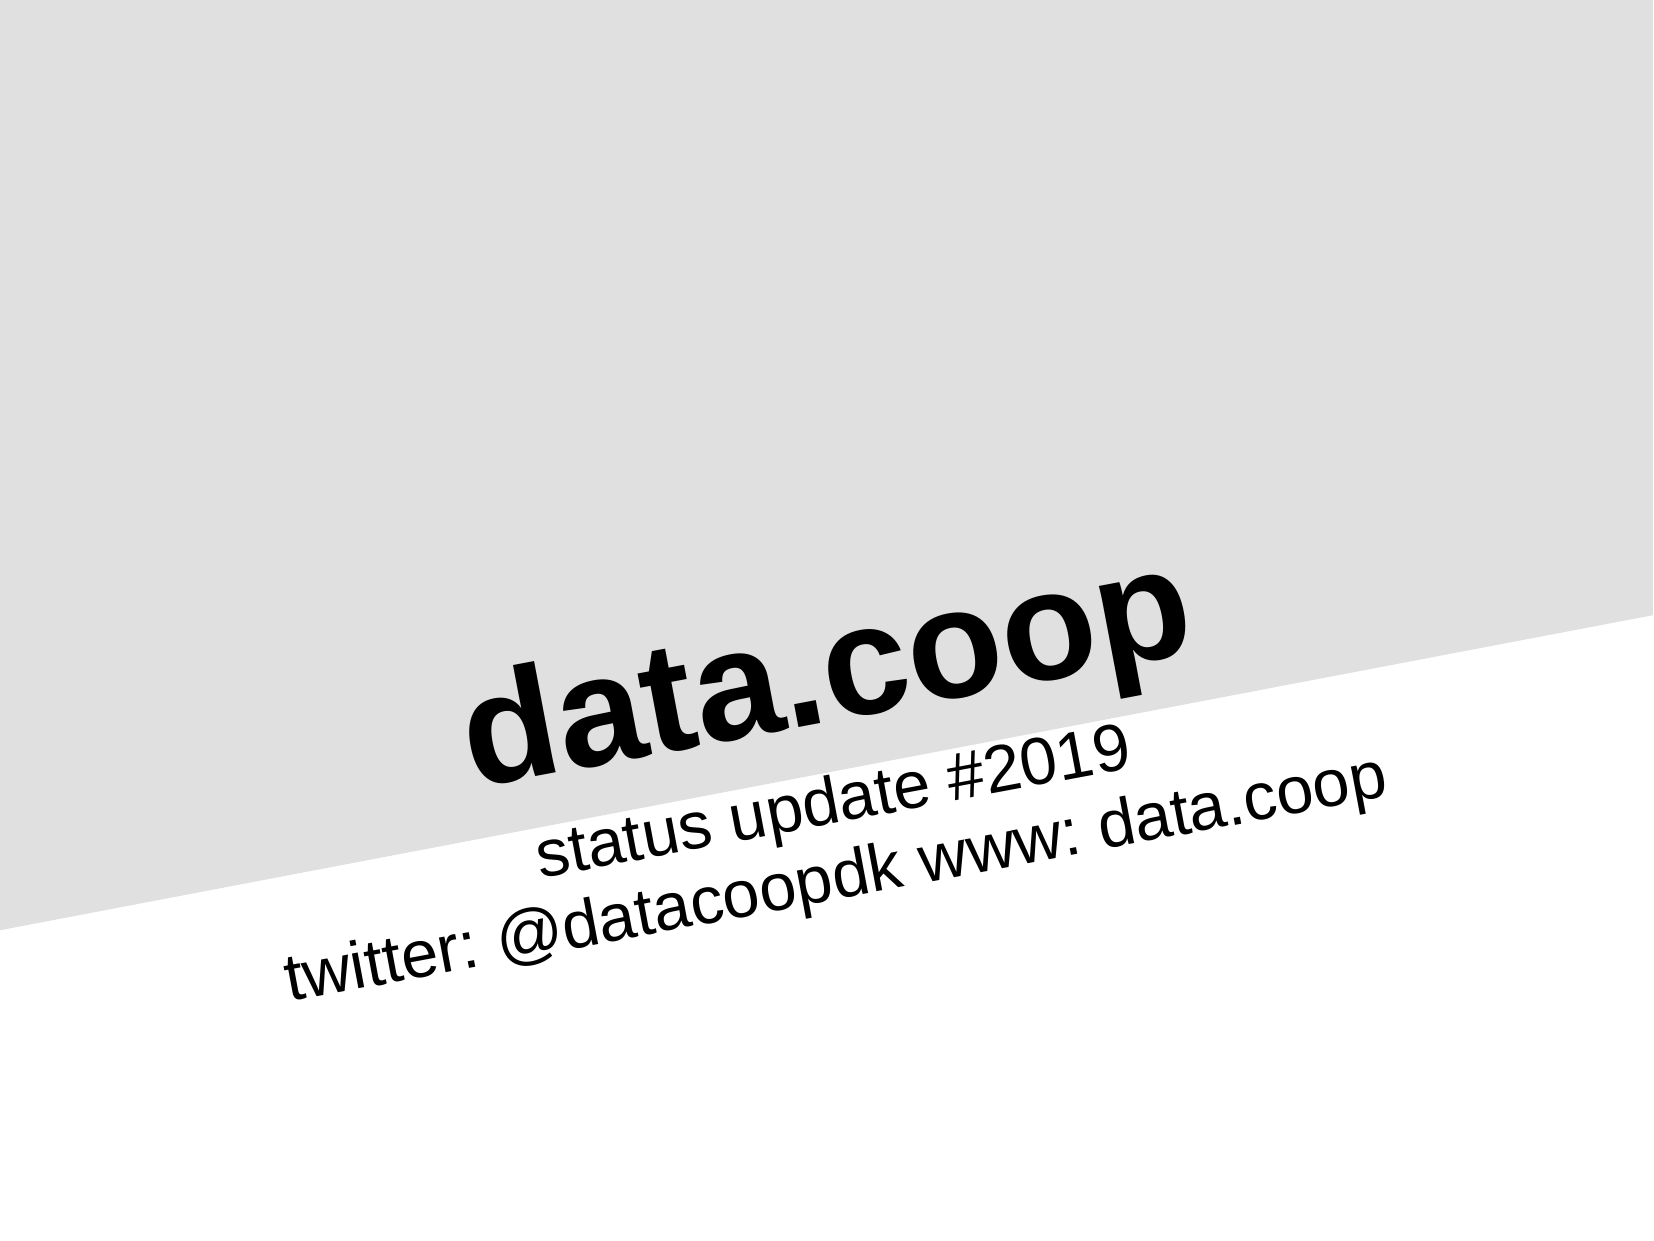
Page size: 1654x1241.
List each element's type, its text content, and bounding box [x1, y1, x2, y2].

title data.coop [62, 356, 1589, 897]
text_box status update #2019 twitter: @datacoopdk www: data.coop [99, 630, 1557, 1047]
